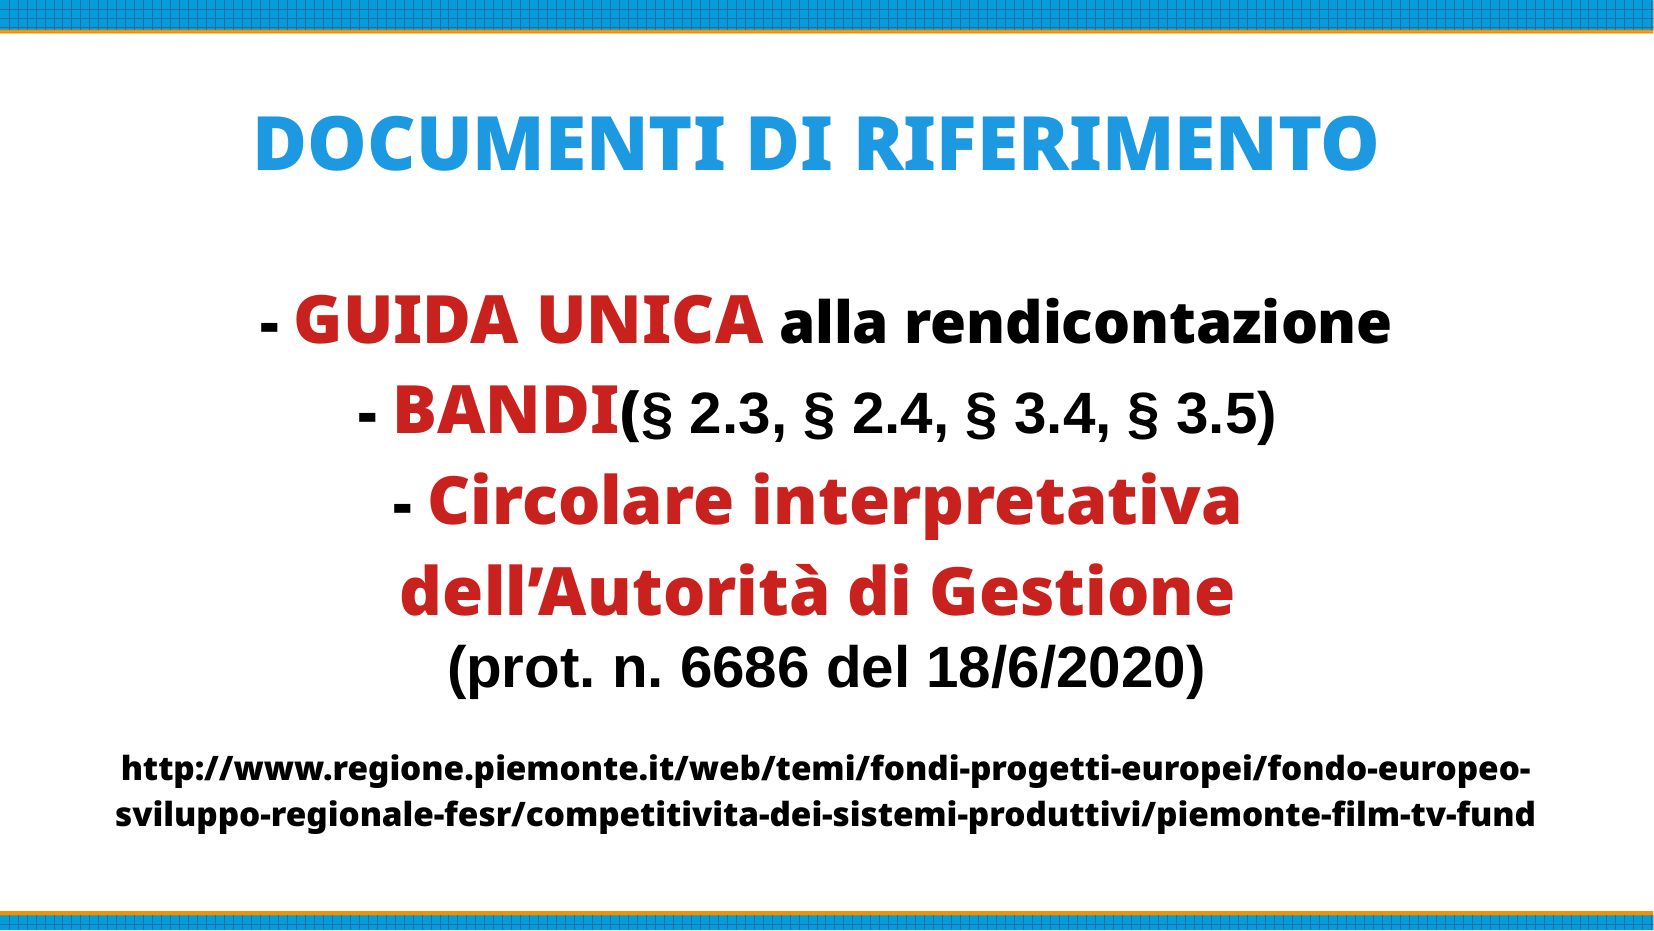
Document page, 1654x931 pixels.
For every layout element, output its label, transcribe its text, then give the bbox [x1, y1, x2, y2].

subtitle DOCUMENTI DI RIFERIMENTO - GUIDA UNICA alla rendicontazione - BANDI(§ 2.3, § 2.4, § 3.4, § 3.5) - Circolare interpretativa dell’Autorità di Gestione (prot. n. 6686 del 18/6/2020) http://www.regione.piemonte.it/web/temi/fondi-progetti-europei/fondo-europeo-sviluppo-regionale-fesr/competitivita-dei-sistemi-produttivi/piemonte-film-tv-fund [88, 59, 1565, 868]
